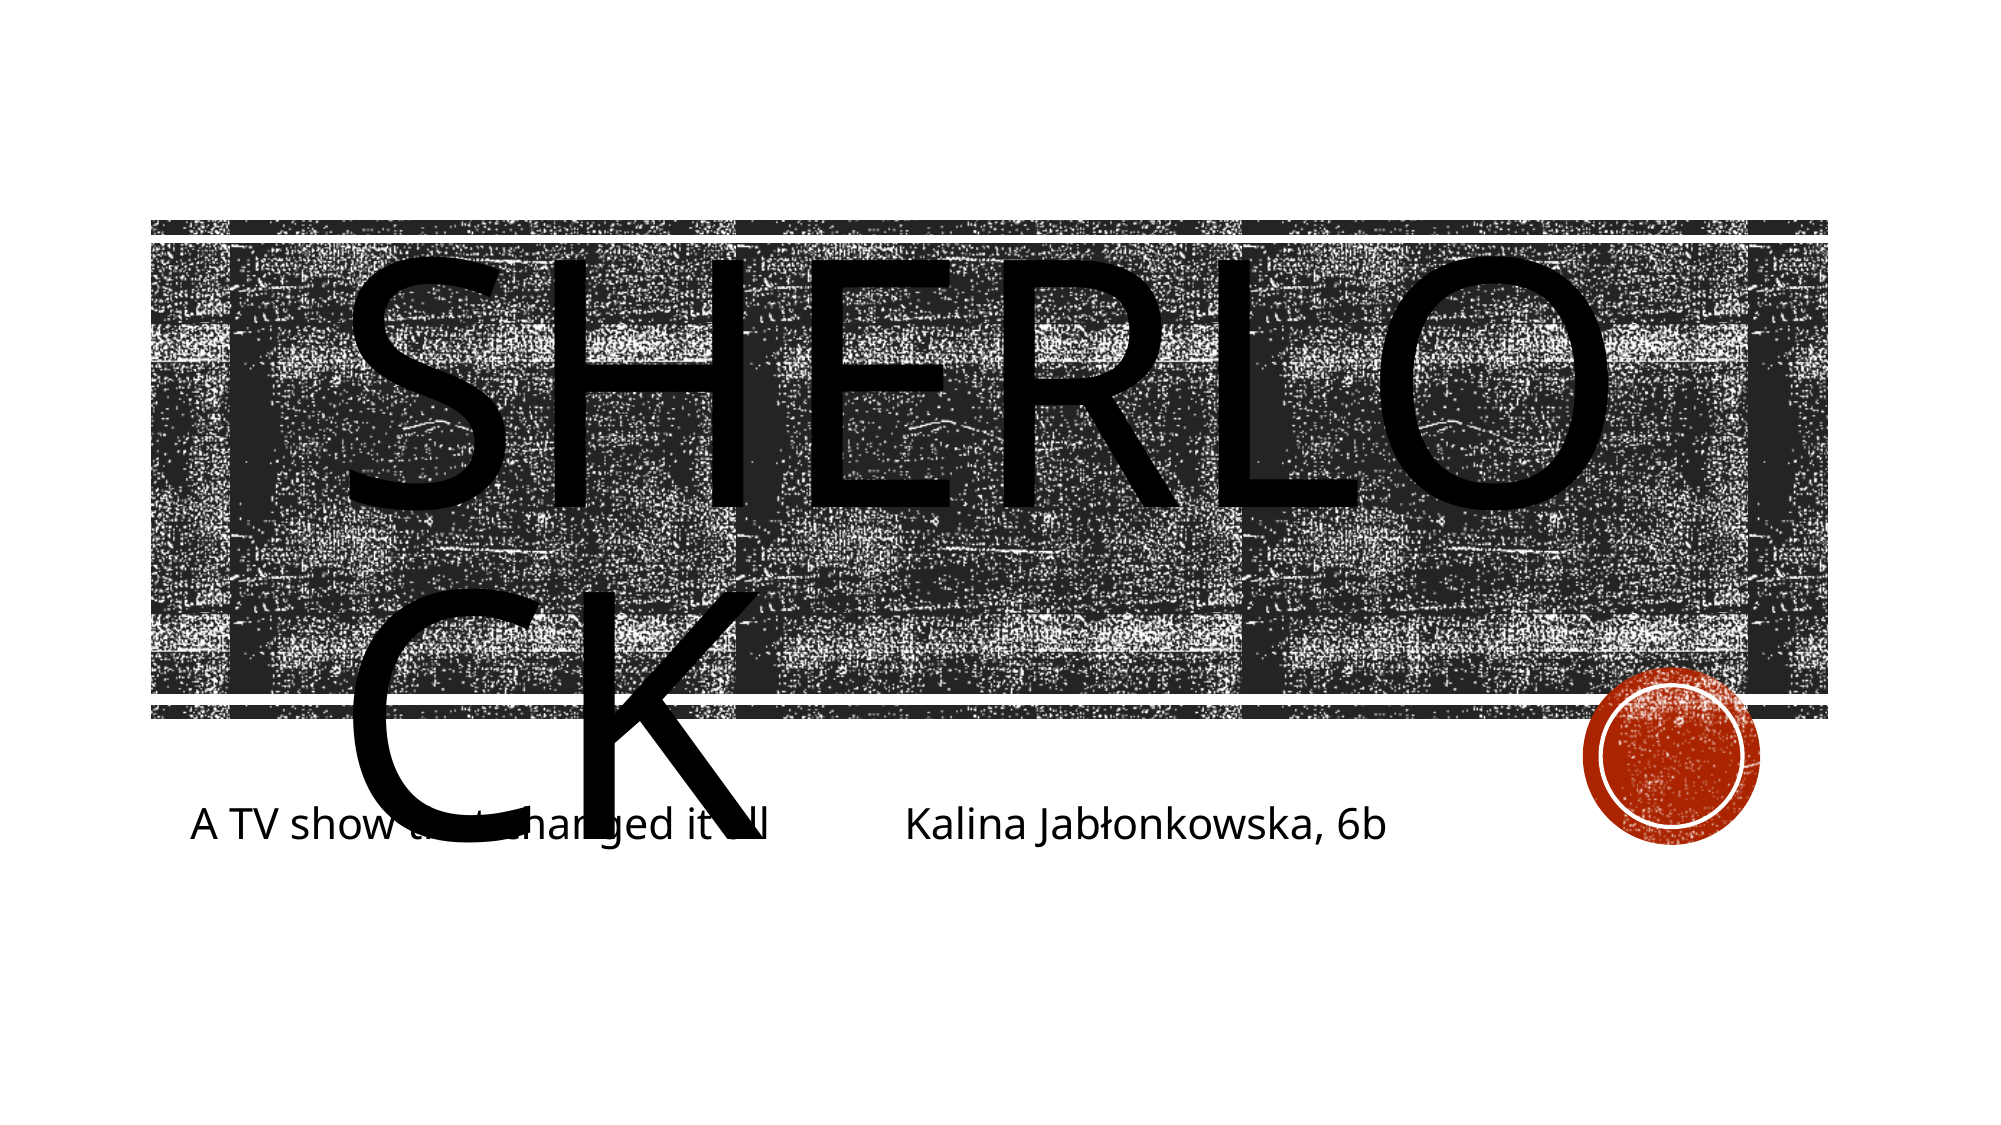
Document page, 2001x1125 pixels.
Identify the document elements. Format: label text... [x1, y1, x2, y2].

subtitle A TV show that changed it all Kalina Jabłonkowska, 6b [175, 720, 1471, 896]
title SHERLOCK [317, 234, 1808, 733]
